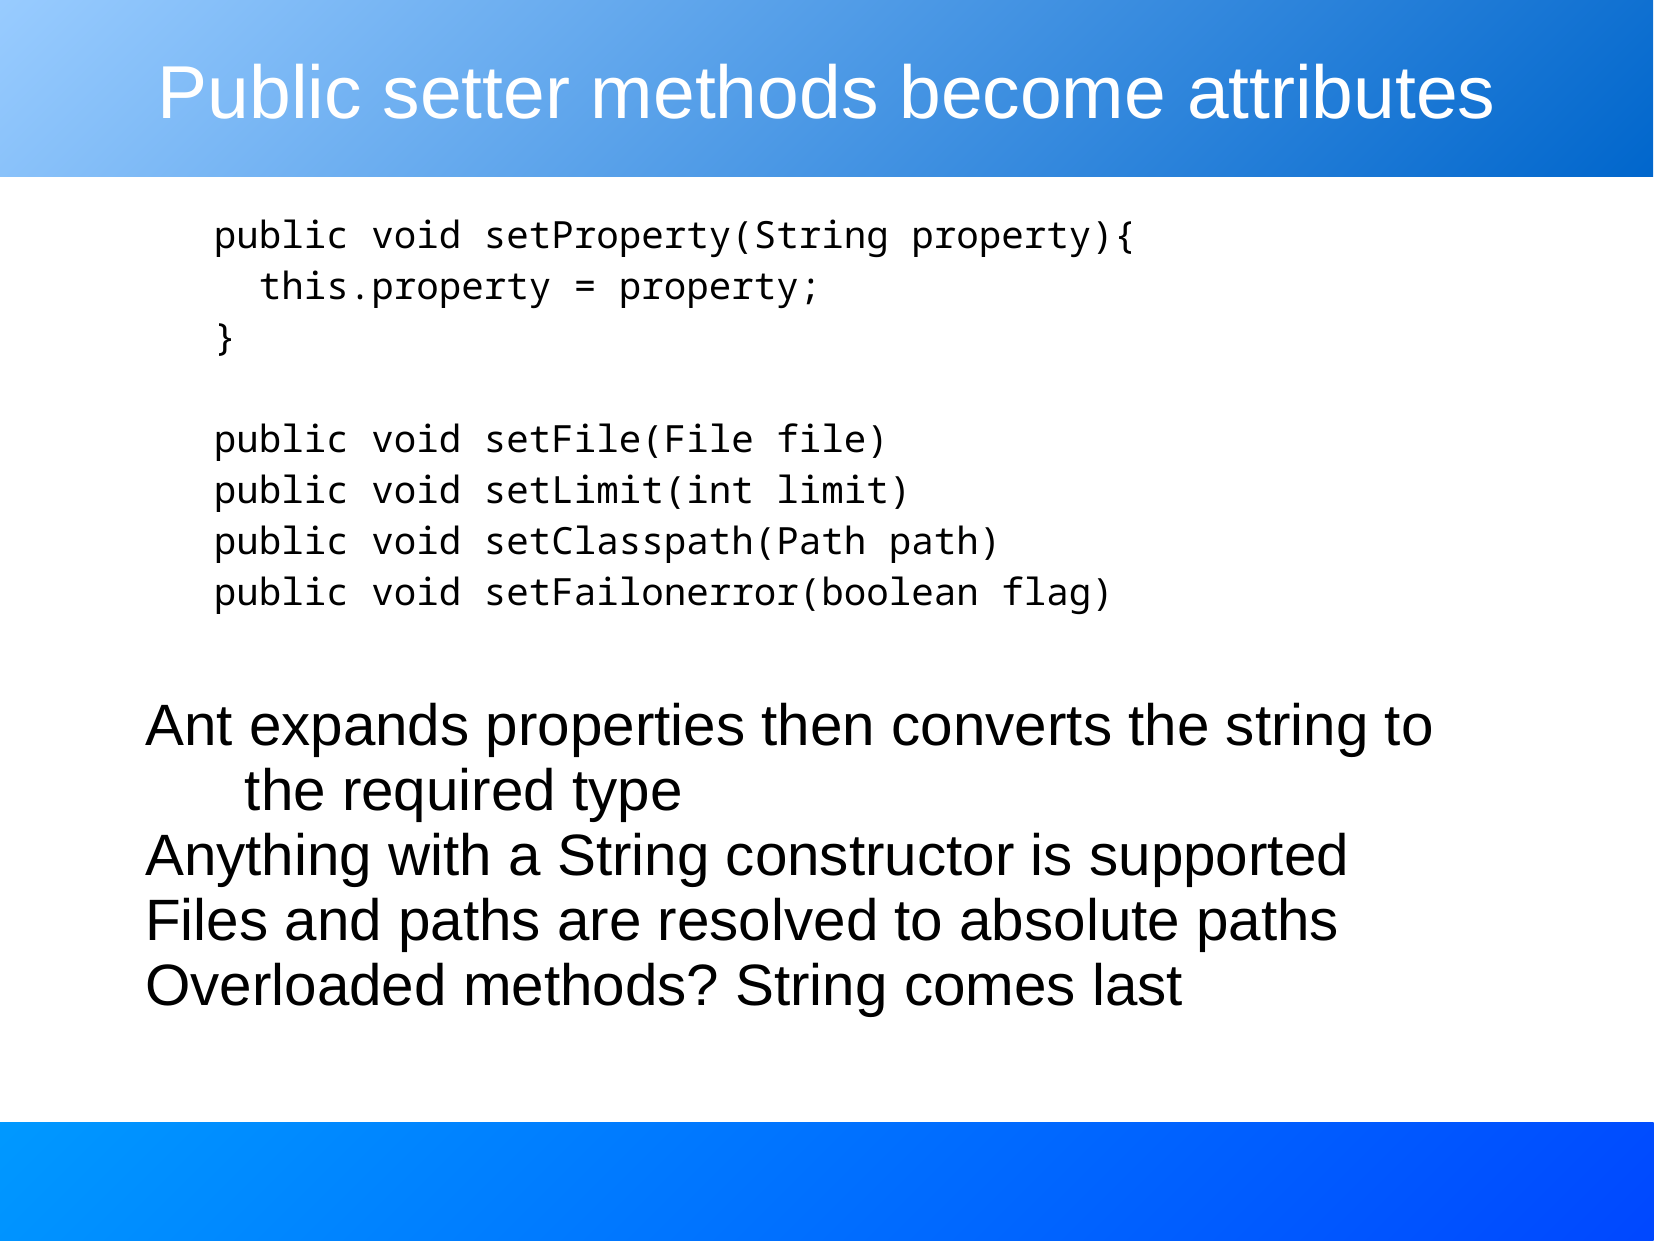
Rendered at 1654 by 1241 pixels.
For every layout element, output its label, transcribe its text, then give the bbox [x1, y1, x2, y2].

text_box public void setProperty(String property){ this.property = property; } public void setFile(File file) public void setLimit(int limit) public void setClasspath(Path path) public void setFailonerror(boolean flag) [199, 214, 1347, 661]
title Public setter methods become attributes [82, 22, 1571, 163]
list Ant expands properties then converts the string to the required type Anything with a String constructor is supported Files and paths are resolved to absolute paths Overloaded methods? String comes last [120, 692, 1506, 1034]
